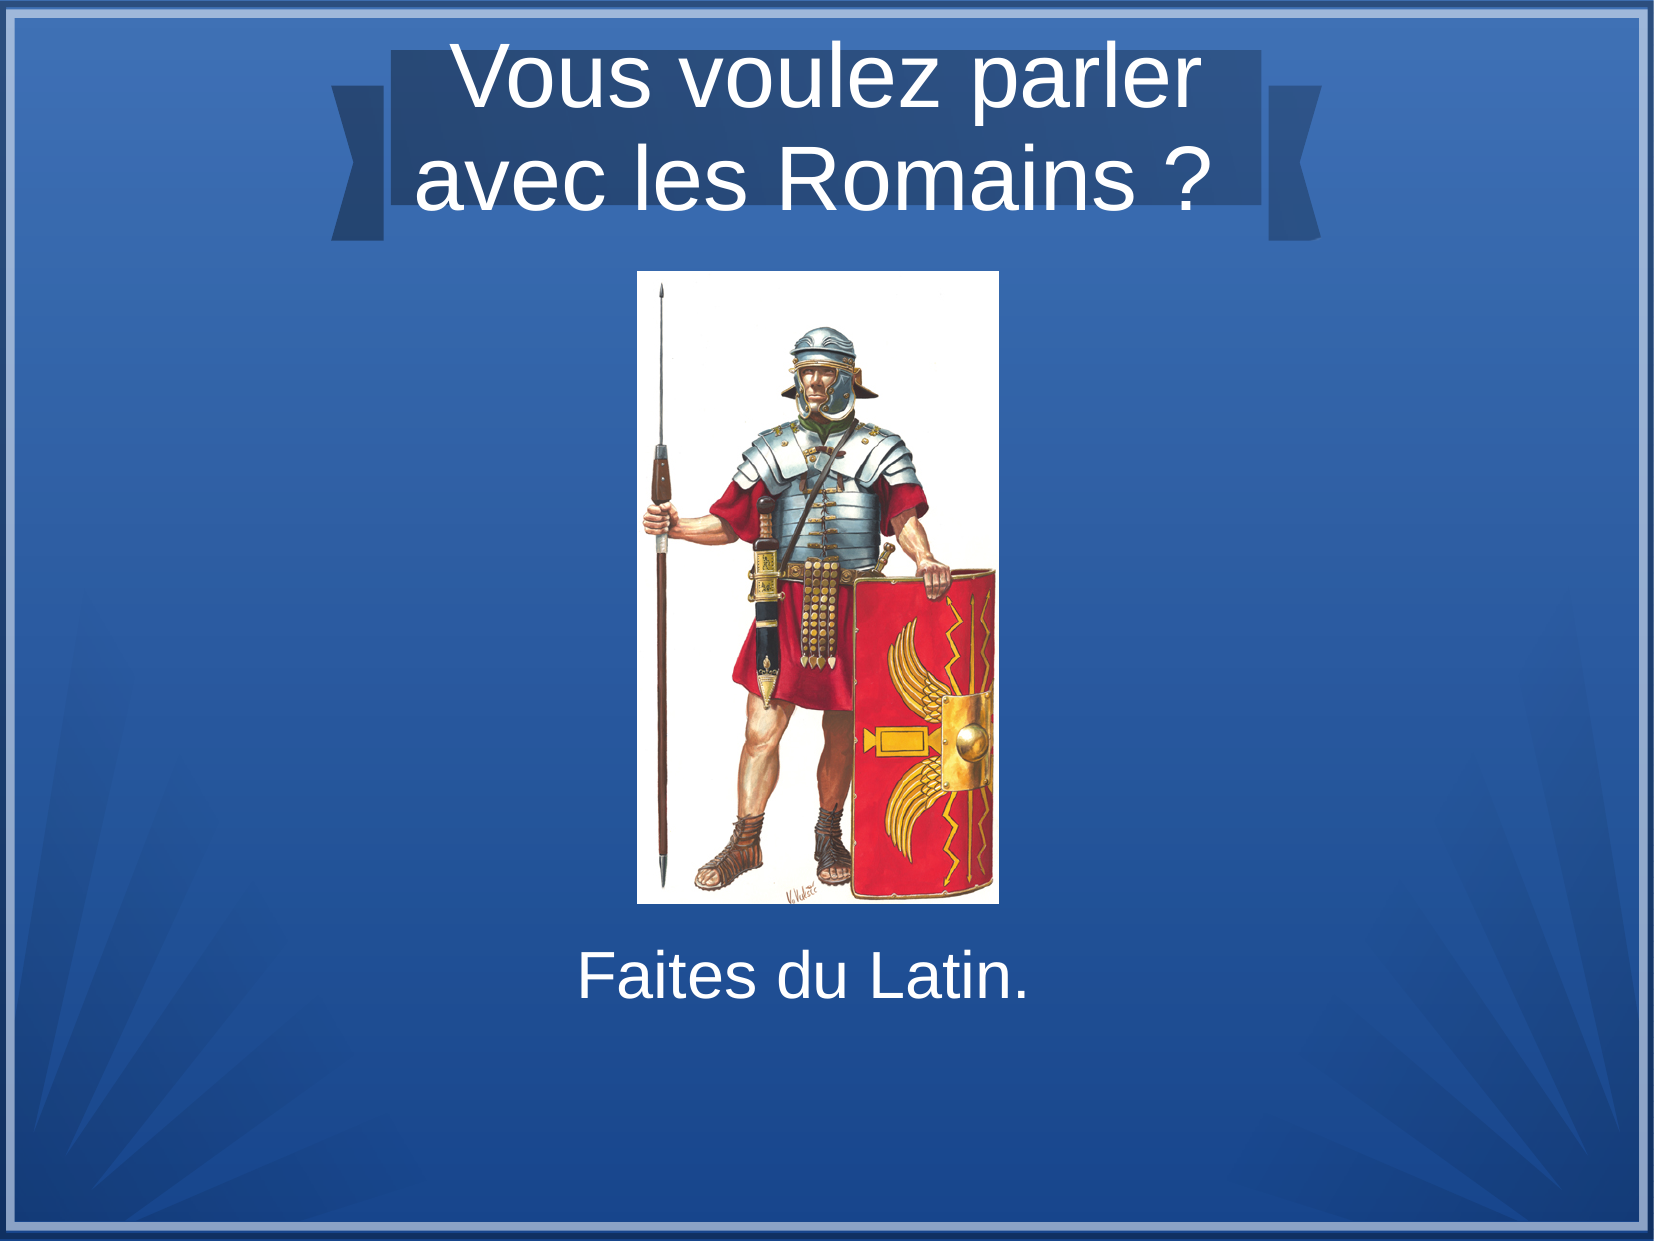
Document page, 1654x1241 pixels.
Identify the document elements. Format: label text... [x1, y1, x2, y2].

text_box Faites du Latin. [505, 937, 1063, 1028]
title Vous voulez parler avec les Romains ? [389, 24, 1264, 230]
picture [637, 271, 999, 904]
